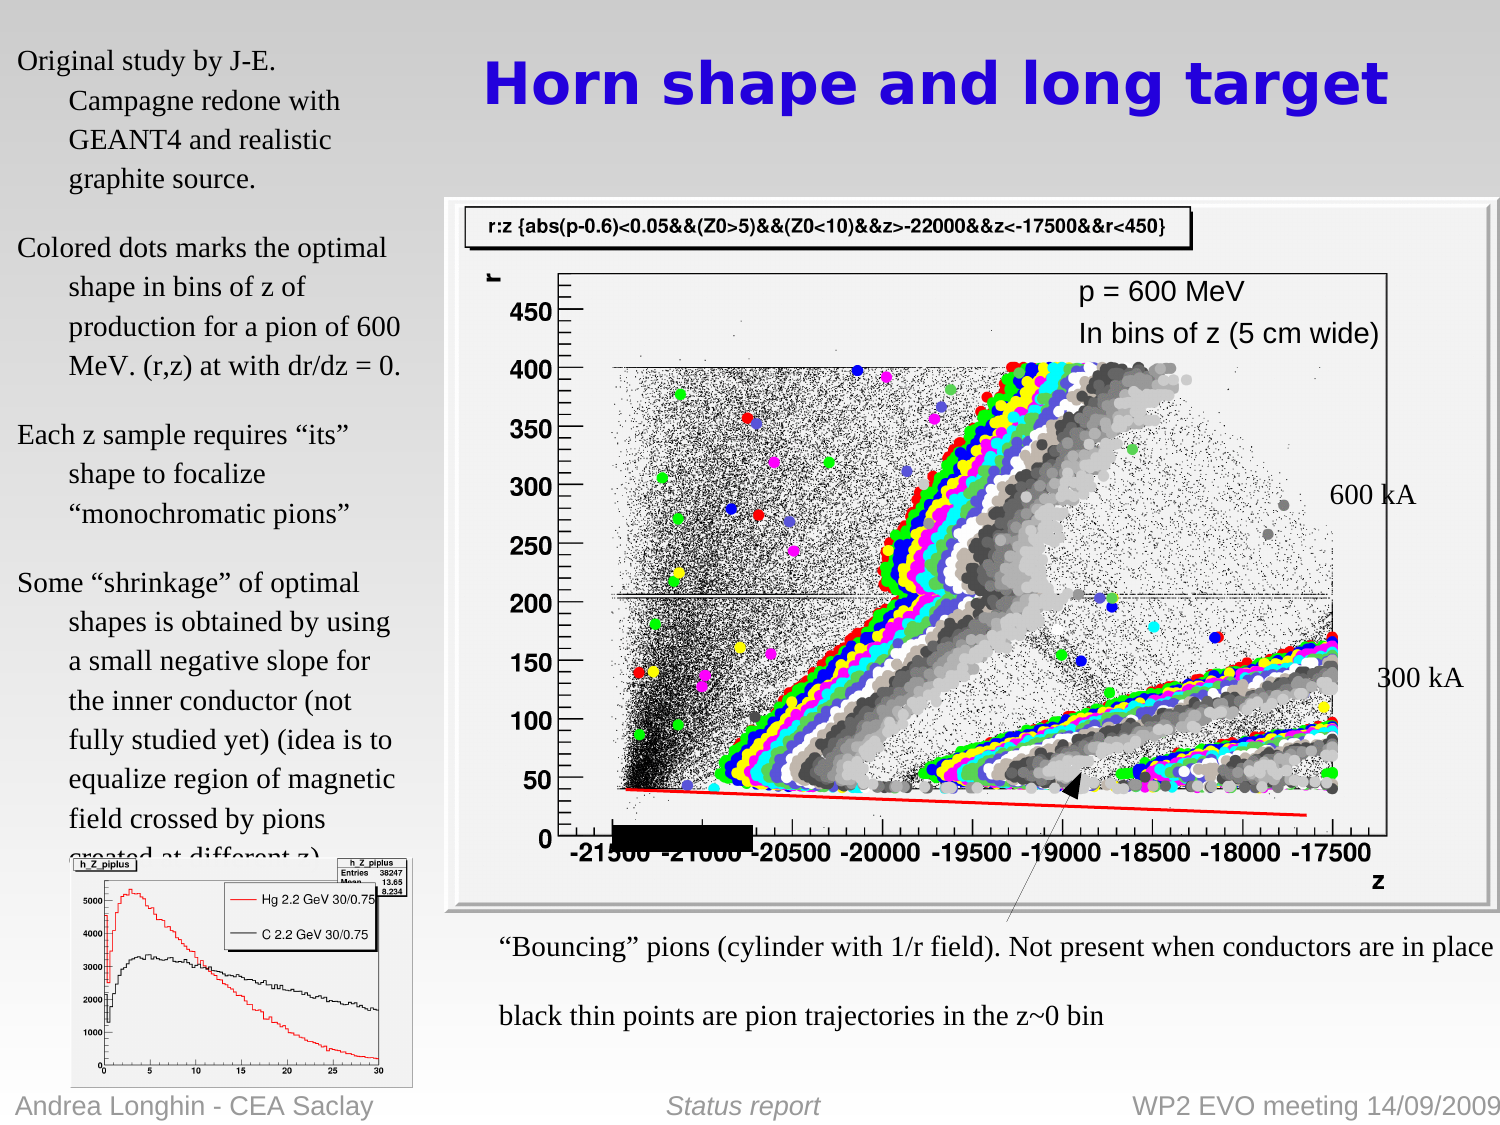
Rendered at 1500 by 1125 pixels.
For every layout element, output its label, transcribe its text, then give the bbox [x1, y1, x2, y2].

title Horn shape and long target [409, 37, 1500, 134]
text_box 300 kA [1359, 654, 1495, 697]
text_box “Bouncing” pions (cylinder with 1/r field). Not present when conductors are in place black thin points are pion trajectories in the z~0 bin [481, 923, 1500, 1025]
list Original study by J-E. Campagne redone with GEANT4 and realistic graphite source. Colored dots marks the optimal shape in bins of z of production for a pion of 600 MeV. (r,z) at with dr/dz = 0. Each z sample requires “its” shape to focalize “monochromatic pions” Some “shrinkage” of optimal shapes is obtained by using a small negative slope for the inner conductor (not fully studied yet) (idea is to equalize region of magnetic field crossed by pions created at different z) [0, 37, 409, 828]
text_box p = 600 MeV In bins of z (5 cm wide) [1063, 258, 1477, 357]
text_box 600 kA [1312, 471, 1457, 515]
picture [444, 197, 1500, 913]
picture [70, 857, 413, 1088]
